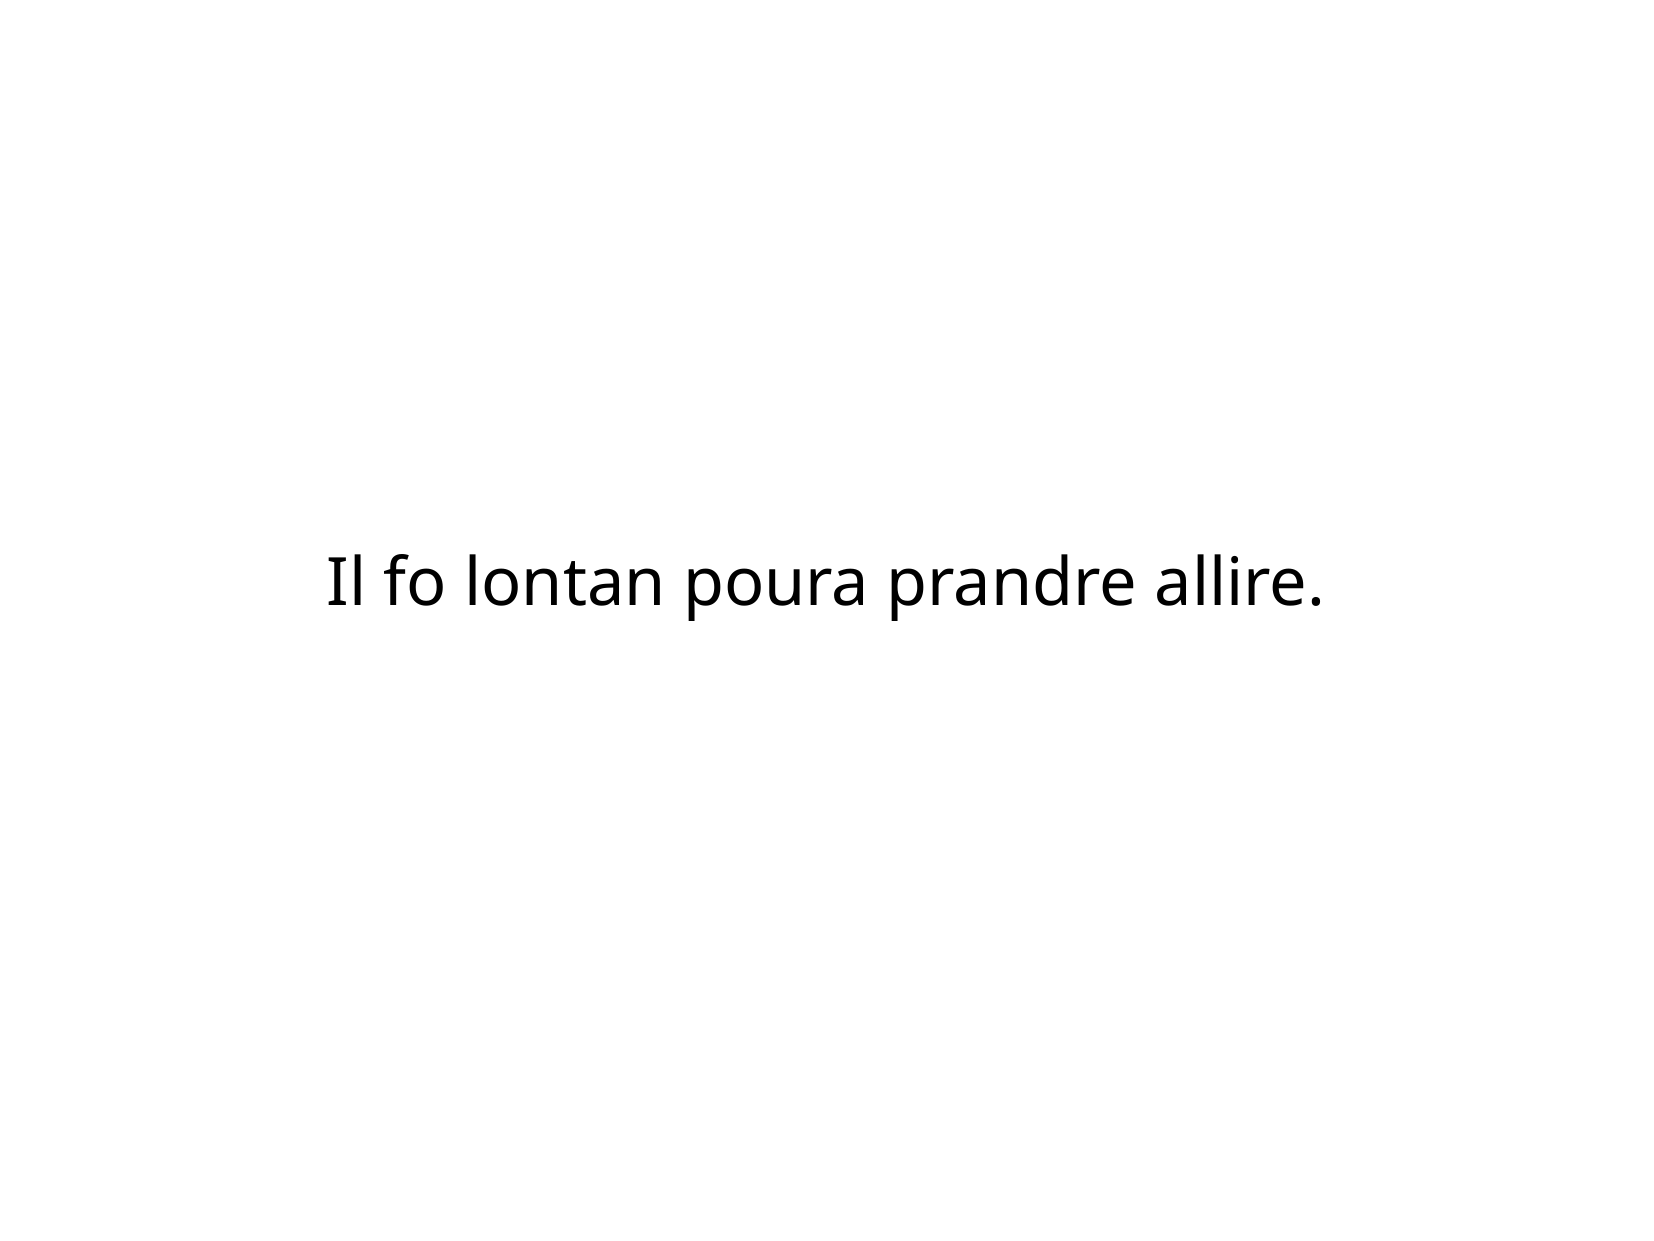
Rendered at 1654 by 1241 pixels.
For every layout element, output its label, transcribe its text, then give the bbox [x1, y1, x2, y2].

subtitle Il fo lontan poura prandre allire. [82, 49, 1571, 1109]
